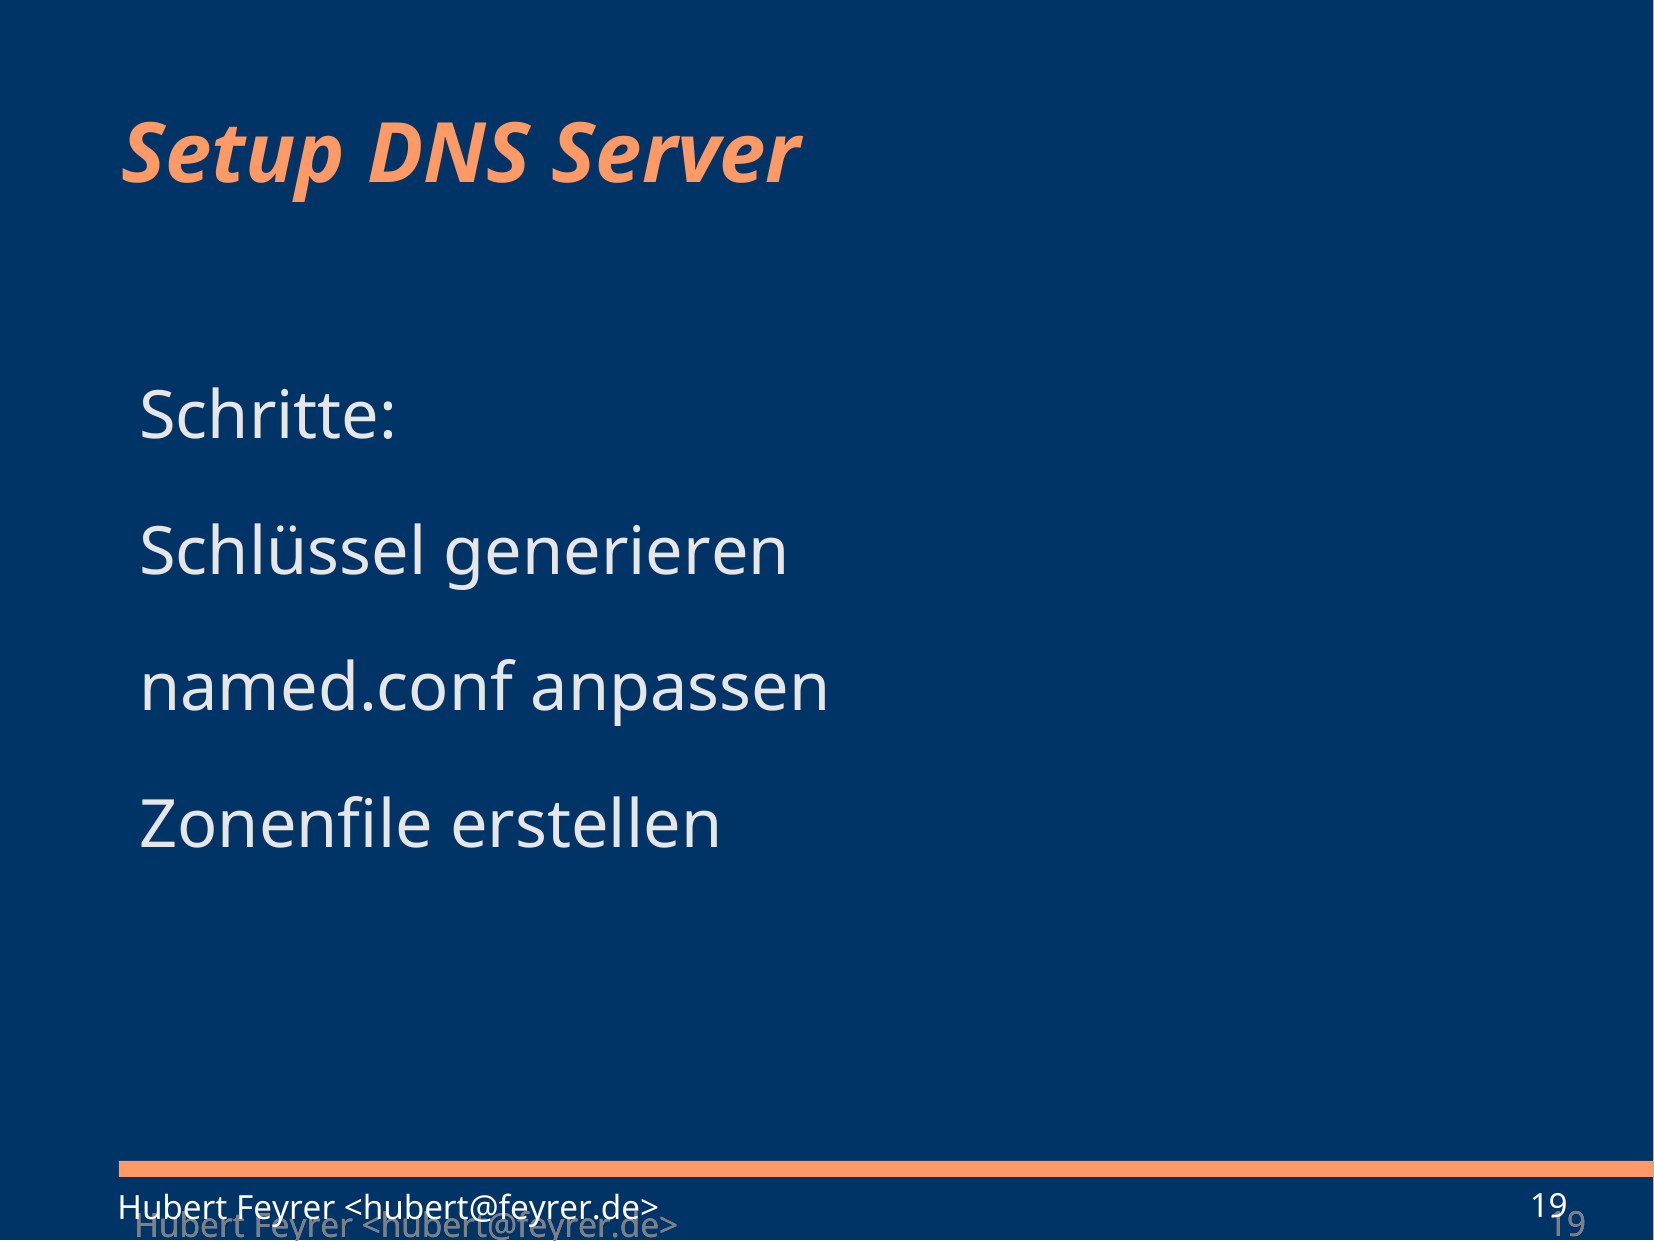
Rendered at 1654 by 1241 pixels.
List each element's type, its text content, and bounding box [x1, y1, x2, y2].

list Schritte: Schlüssel generieren named.conf anpassen Zonenfile erstellen [121, 322, 1561, 1133]
title Setup DNS Server [121, 46, 1534, 254]
